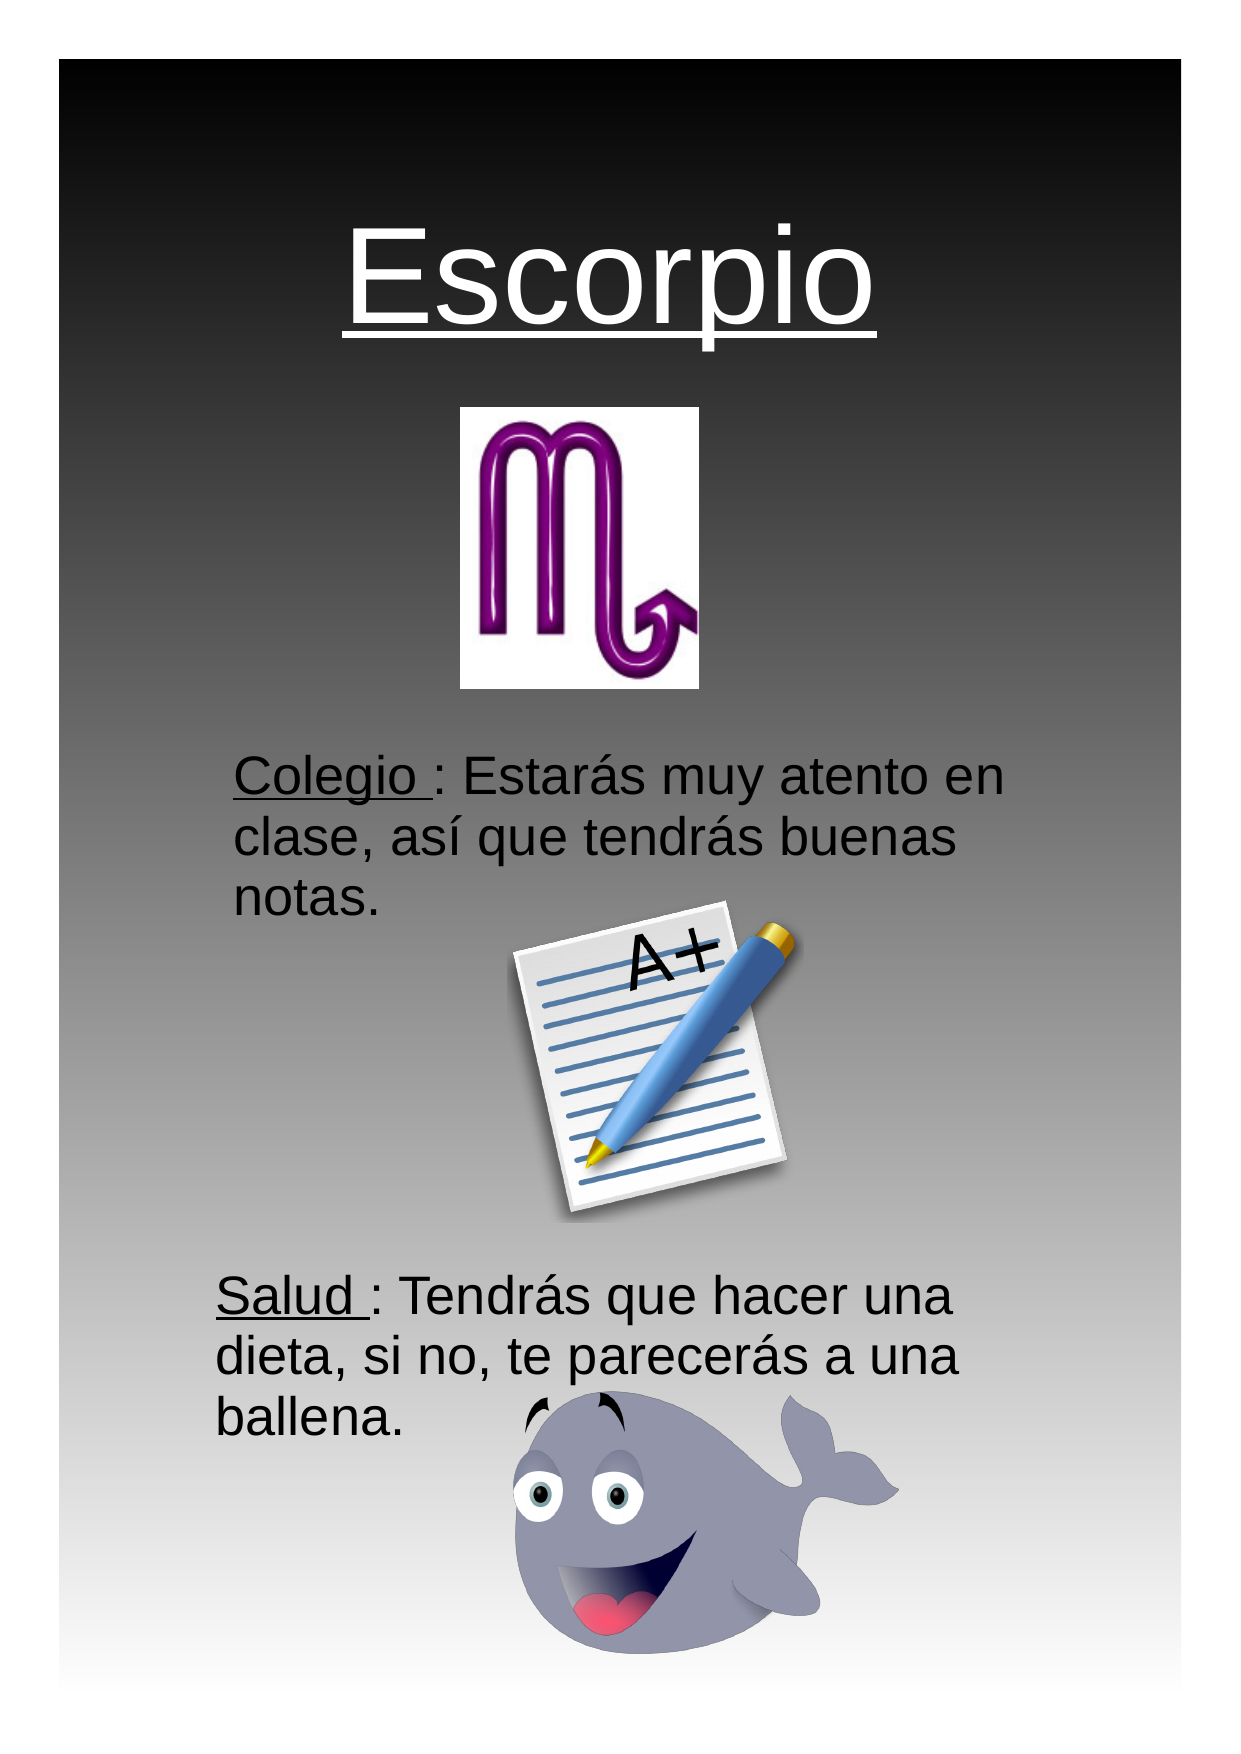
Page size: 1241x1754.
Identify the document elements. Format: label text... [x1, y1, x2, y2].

picture [460, 407, 699, 689]
text_box Colegio : Estarás muy atento en clase, así que tendrás buenas notas. [218, 738, 1034, 1666]
picture [507, 890, 804, 1223]
text_box Escorpio [327, 191, 892, 361]
text_box Salud : Tendrás que hacer una dieta, si no, te parecerás a una ballena. [200, 1257, 1027, 1455]
picture [513, 1391, 899, 1654]
